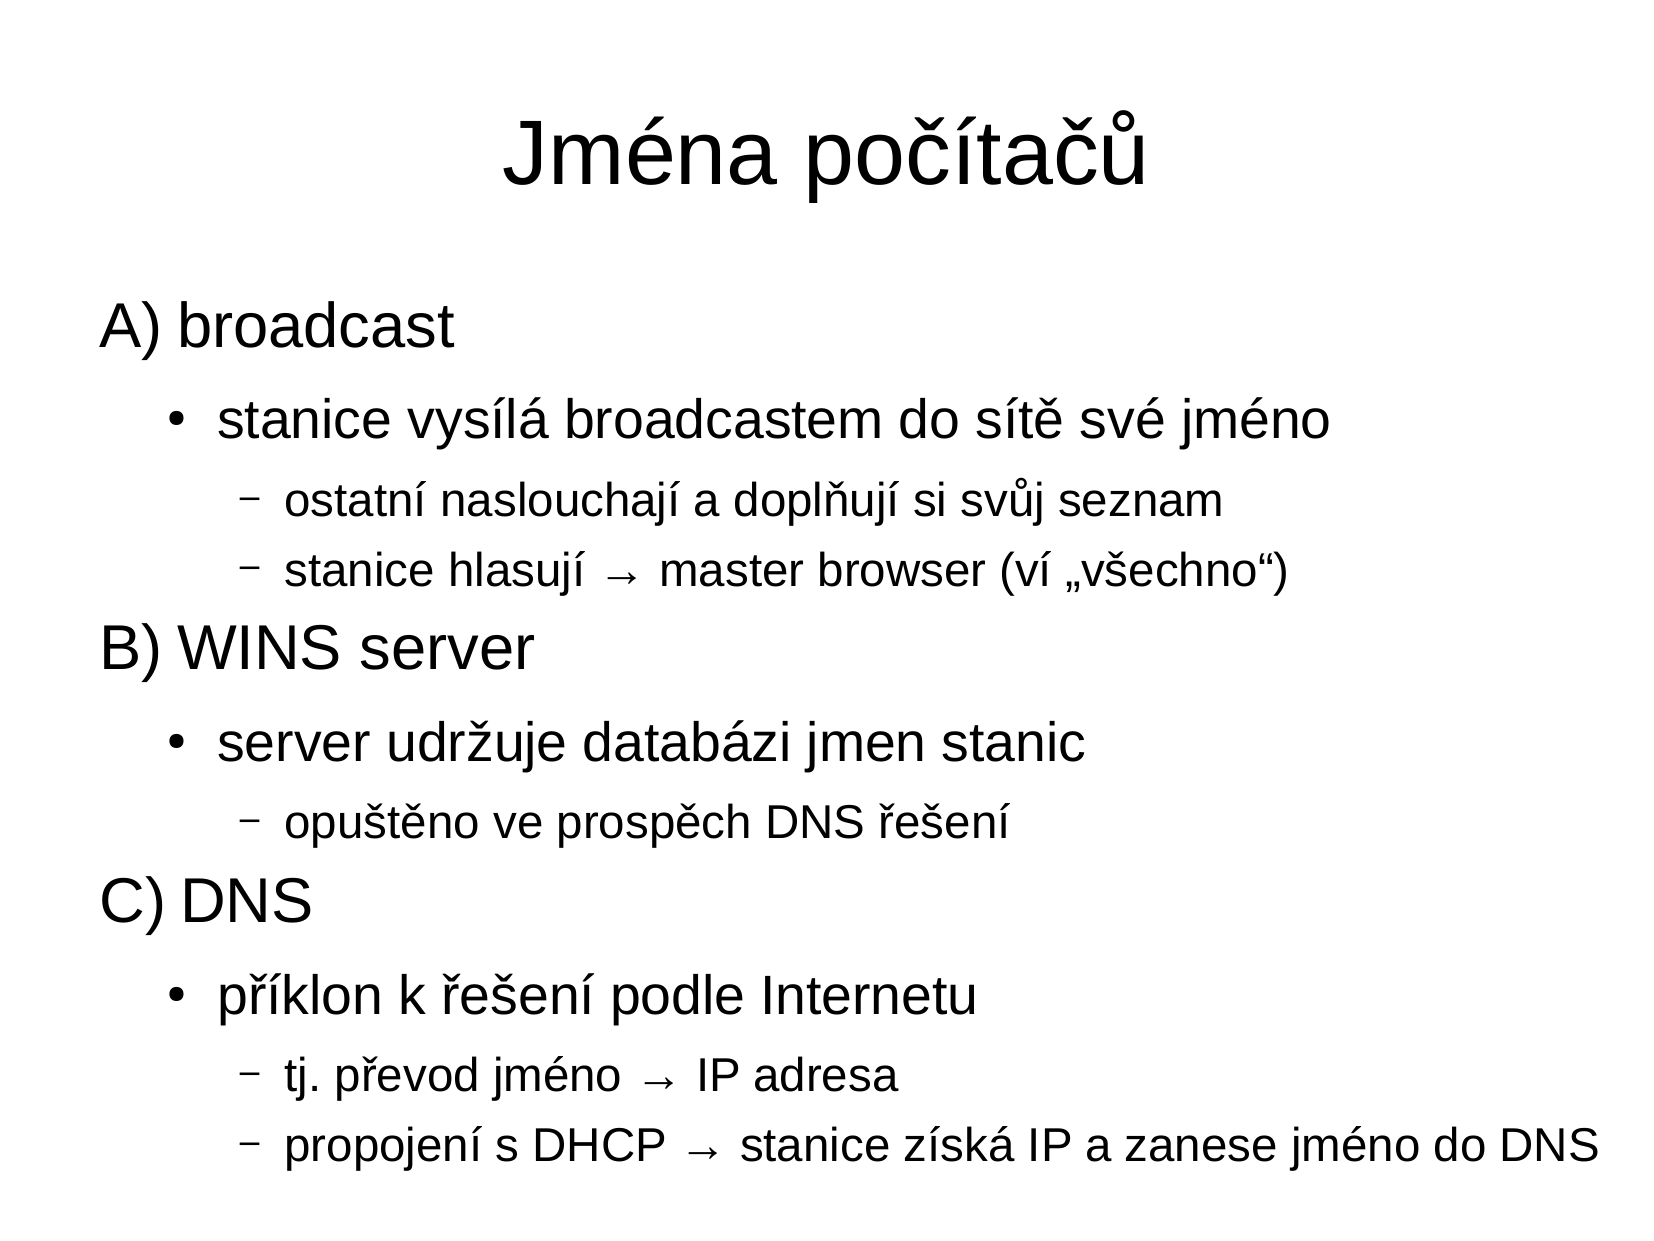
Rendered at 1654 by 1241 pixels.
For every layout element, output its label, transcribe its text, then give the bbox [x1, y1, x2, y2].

title Jména počítačů [82, 49, 1571, 257]
list broadcast stanice vysílá broadcastem do sítě své jméno ostatní naslouchají a doplňují si svůj seznam stanice hlasují → master browser (ví „všechno“) WINS server server udržuje databázi jmen stanic opuštěno ve prospěch DNS řešení DNS příklon k řešení podle Internetu tj. převod jméno → IP adresa propojení s DHCP → stanice získá IP a zanese jméno do DNS [82, 290, 1607, 1182]
